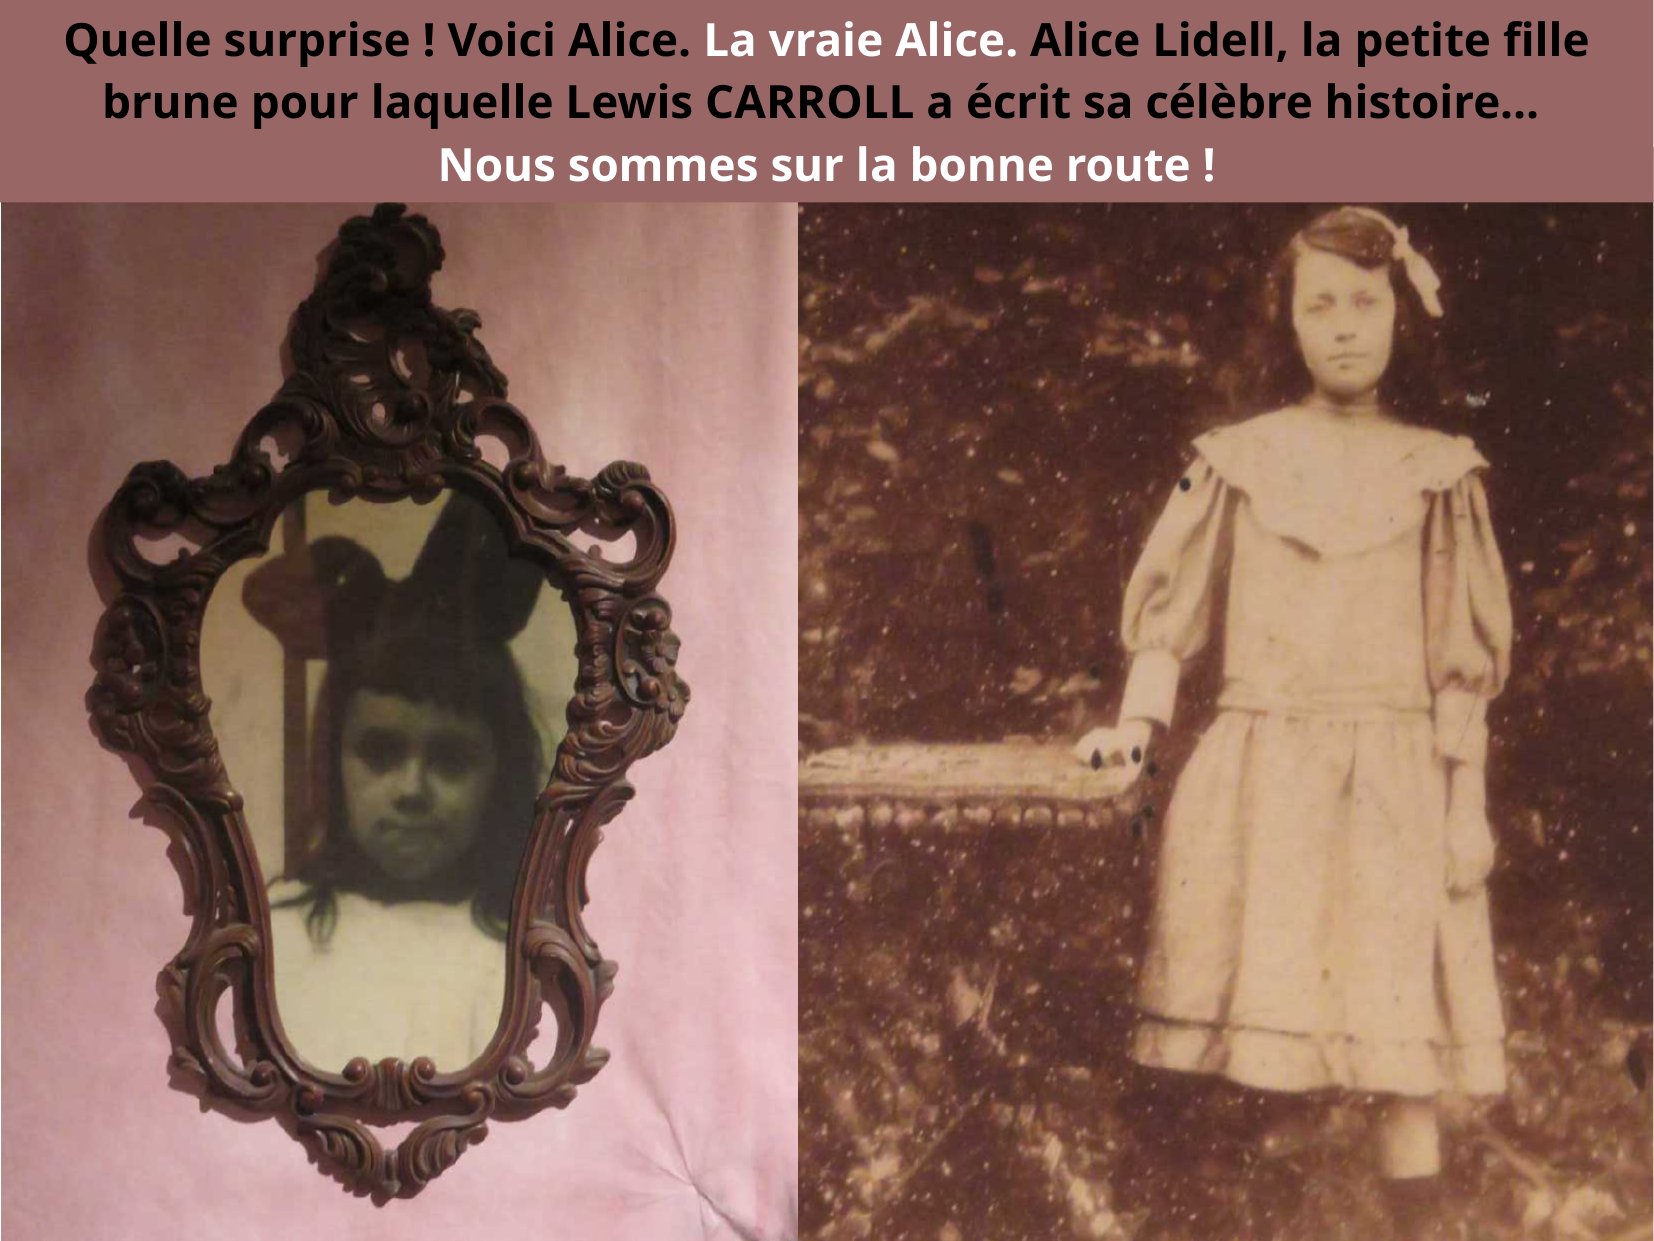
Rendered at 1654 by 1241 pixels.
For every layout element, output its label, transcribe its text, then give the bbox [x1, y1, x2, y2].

picture [0, 203, 1654, 1241]
text_box Quelle surprise ! Voici Alice. La vraie Alice. Alice Lidell, la petite fille brune pour laquelle Lewis CARROLL a écrit sa célèbre histoire... Nous sommes sur la bonne route ! [0, 0, 1654, 188]
